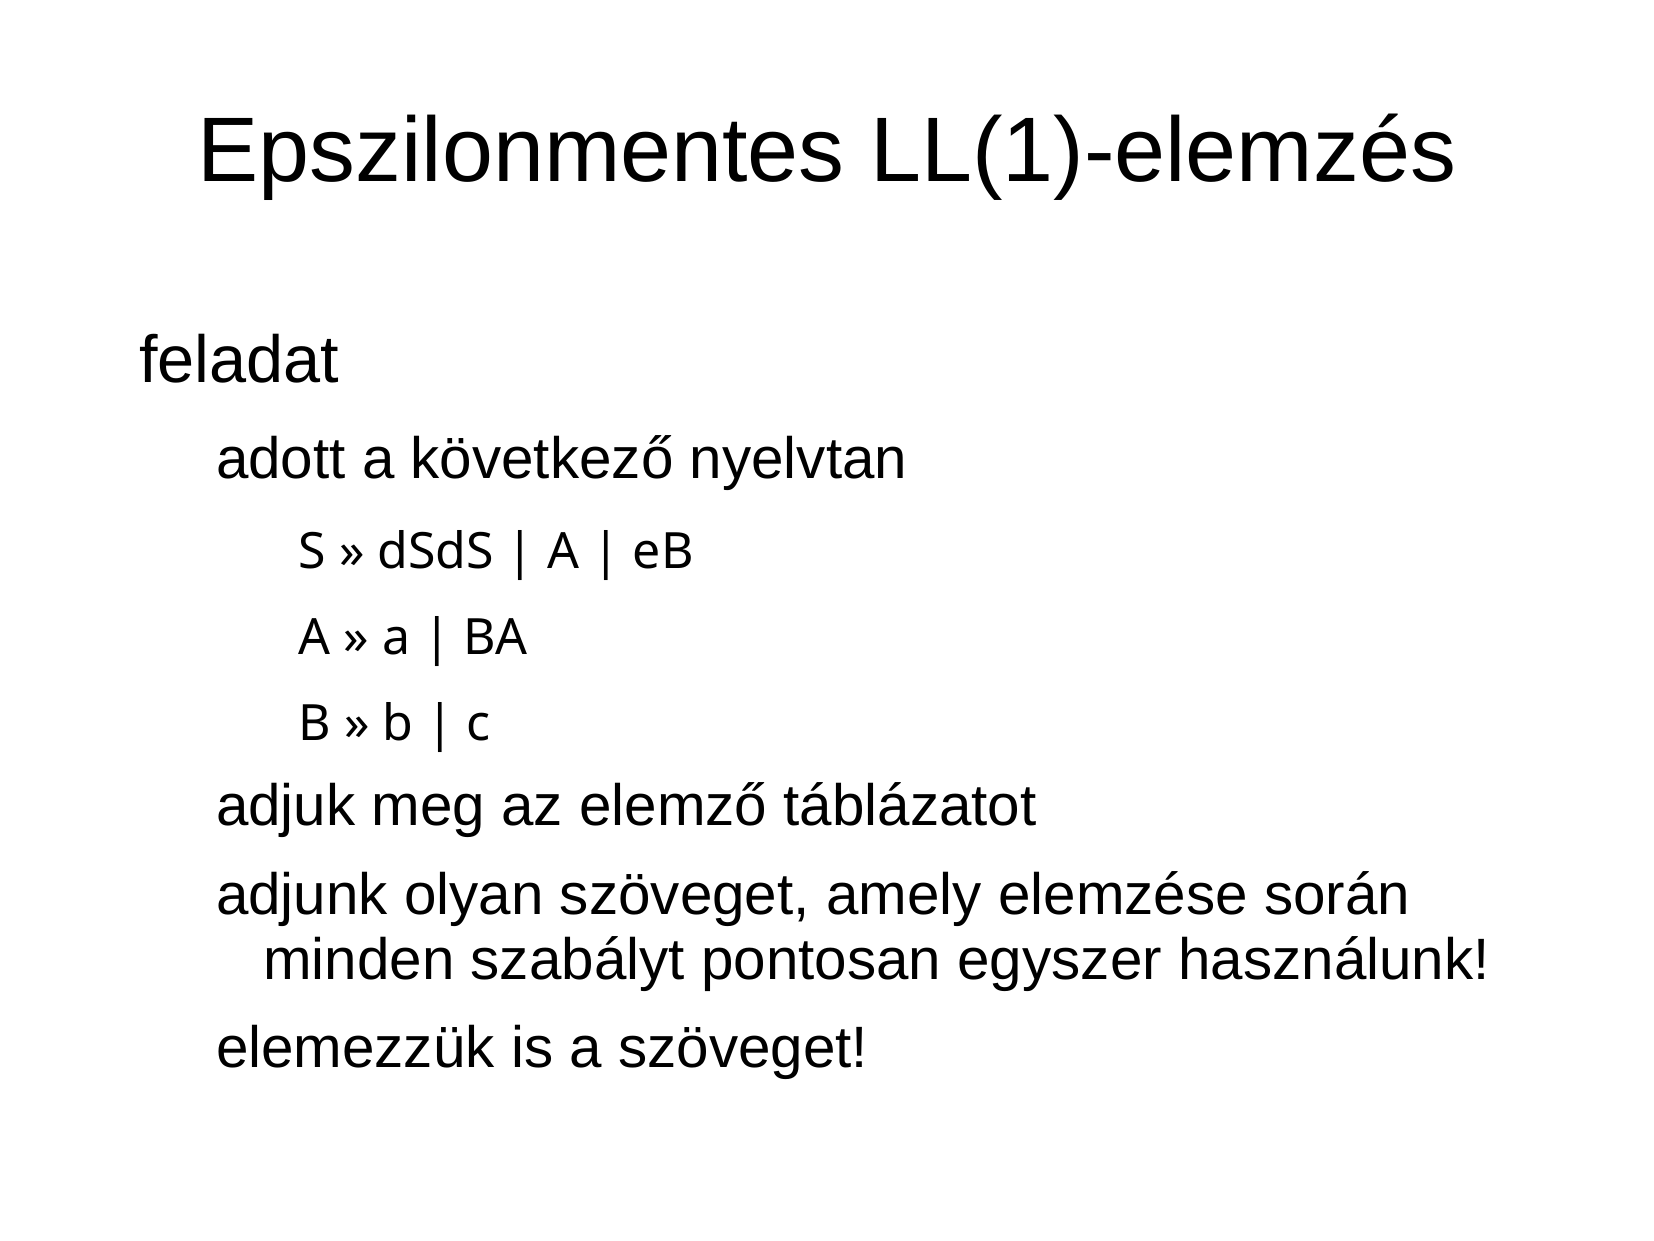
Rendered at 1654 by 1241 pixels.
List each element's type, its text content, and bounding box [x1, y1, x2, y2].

title Epszilonmentes LL(1)-elemzés [121, 46, 1534, 254]
list feladat adott a következő nyelvtan S » dSdS | A | eB A » a | BA B » b | c adjuk meg az elemző táblázatot adjunk olyan szöveget, amely elemzése során minden szabályt pontosan egyszer használunk! elemezzük is a szöveget! [121, 322, 1561, 1132]
